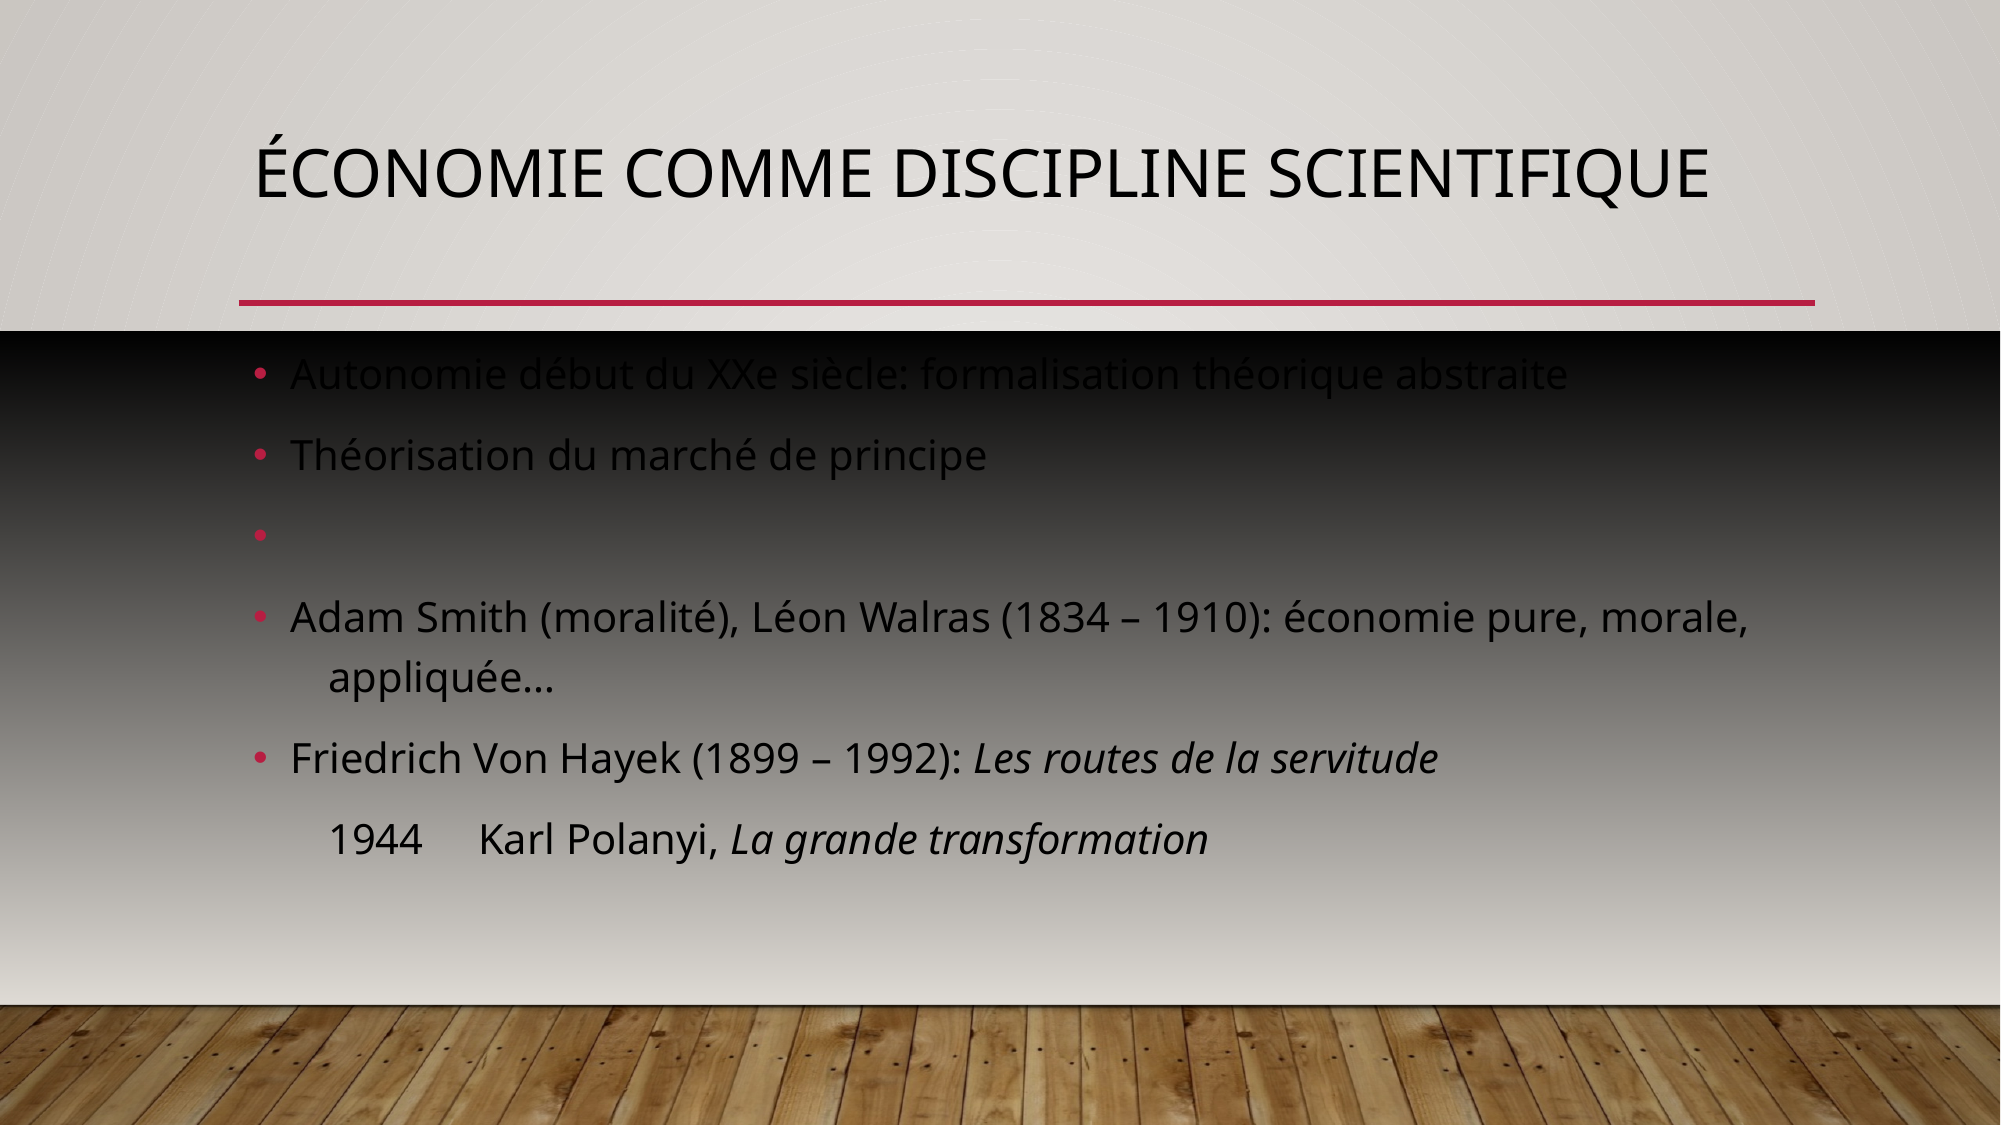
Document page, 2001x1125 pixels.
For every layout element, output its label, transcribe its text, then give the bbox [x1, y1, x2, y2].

title Économie comme discipline scientifique [238, 131, 1814, 305]
list Autonomie début du XXe siècle: formalisation théorique abstraite Théorisation du marché de principe Adam Smith (moralité), Léon Walras (1834 – 1910): économie pure, morale, appliquée… Friedrich Von Hayek (1899 – 1992): Les routes de la servitude 1944 Karl Polanyi, La grande transformation [238, 330, 1814, 897]
